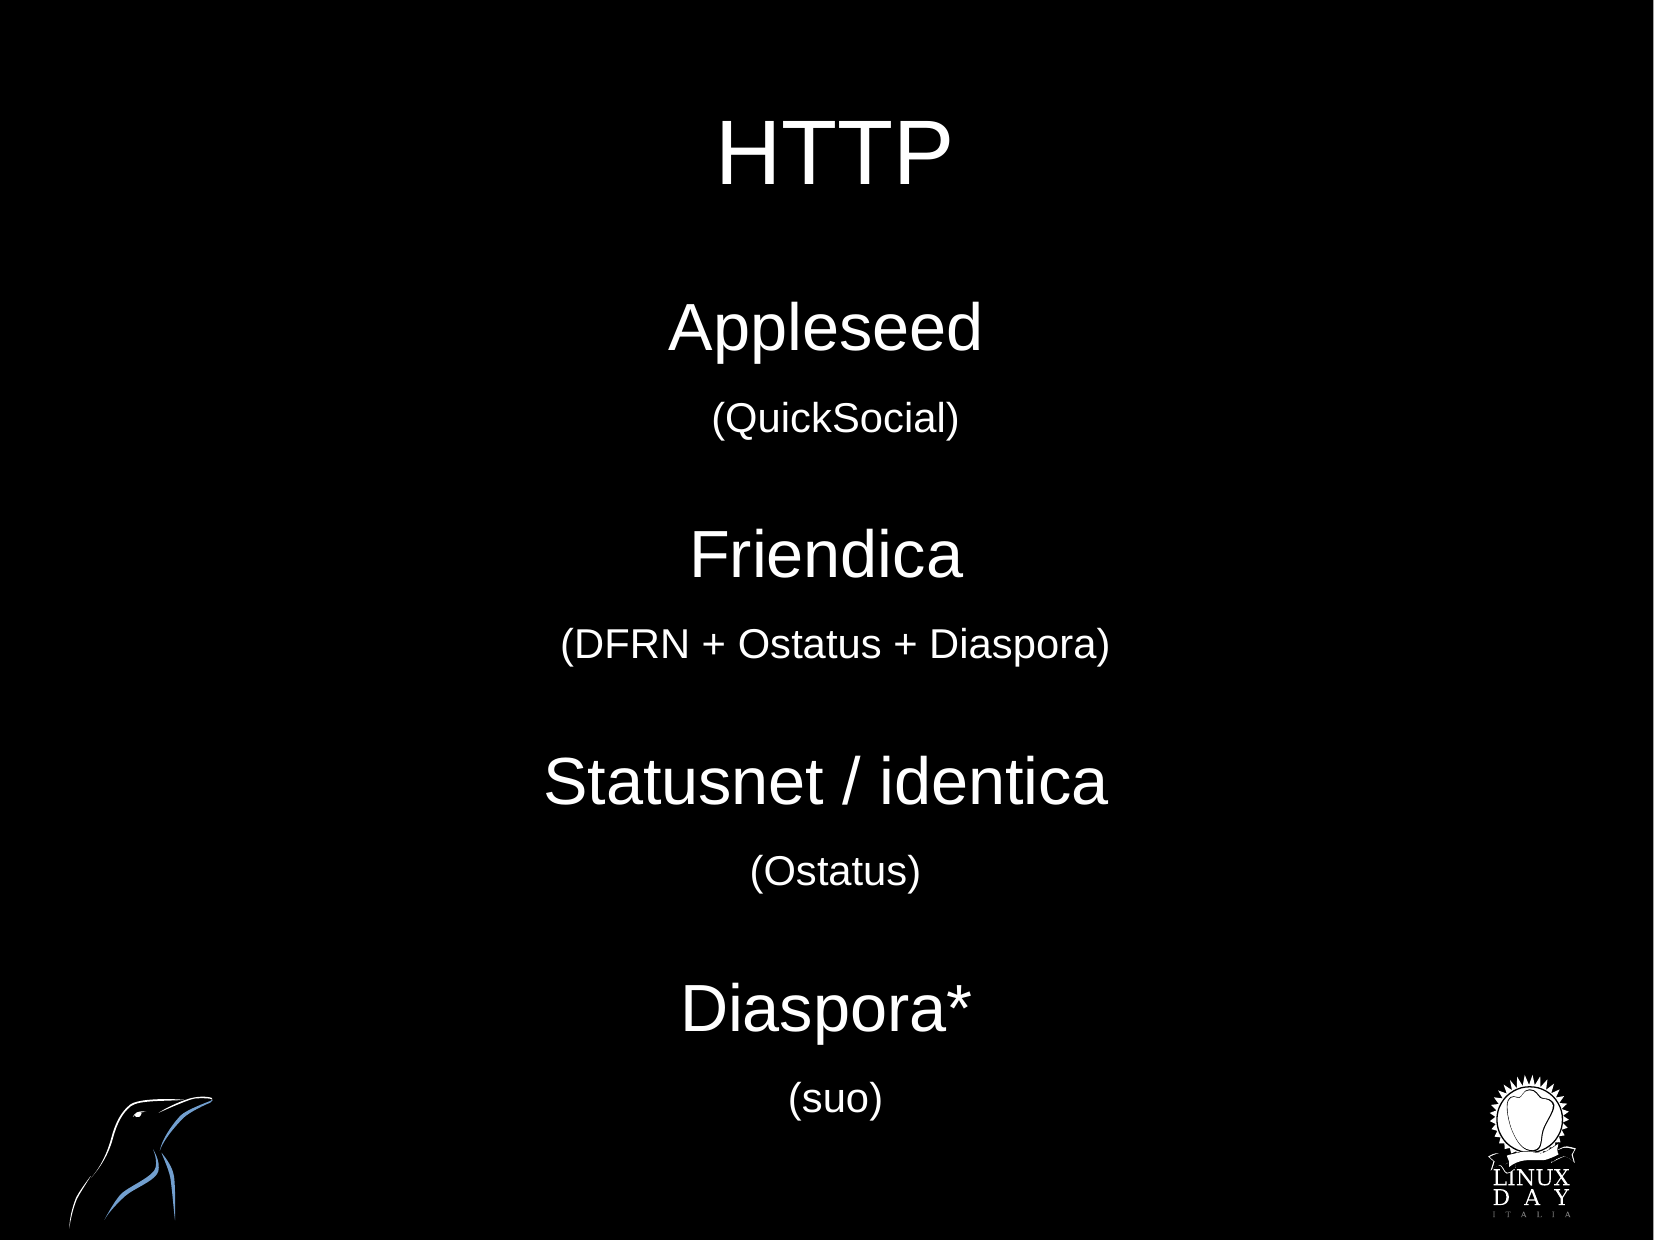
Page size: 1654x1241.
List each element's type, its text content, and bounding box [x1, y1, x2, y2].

title HTTP [82, 56, 1571, 250]
list Appleseed (QuickSocial) Friendica (DFRN + Ostatus + Diaspora) Statusnet / identica (Ostatus) Diaspora* (suo) [82, 290, 1571, 1134]
